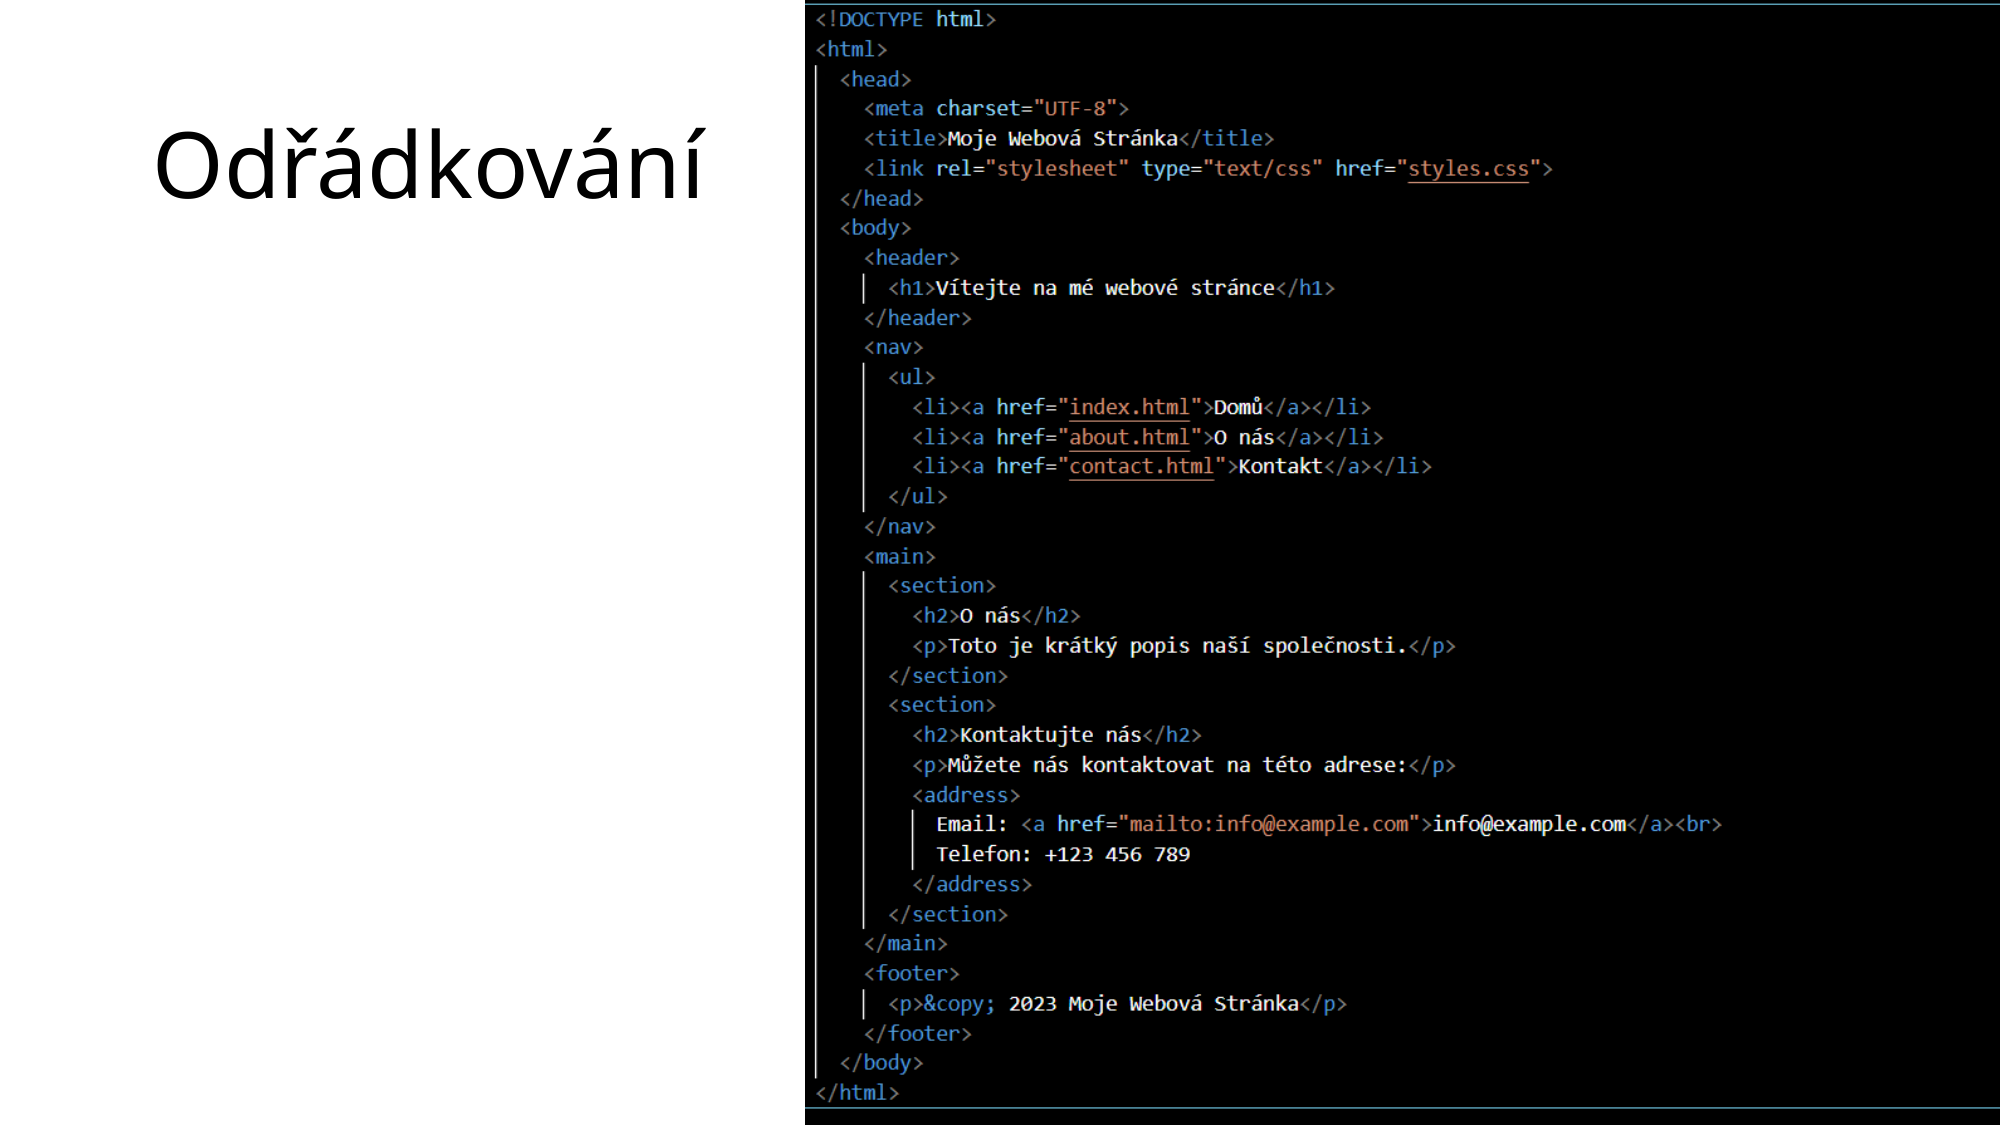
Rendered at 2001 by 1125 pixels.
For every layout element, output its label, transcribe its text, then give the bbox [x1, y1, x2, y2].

picture [805, 0, 2000, 1125]
title Odřádkování [137, 59, 805, 278]
